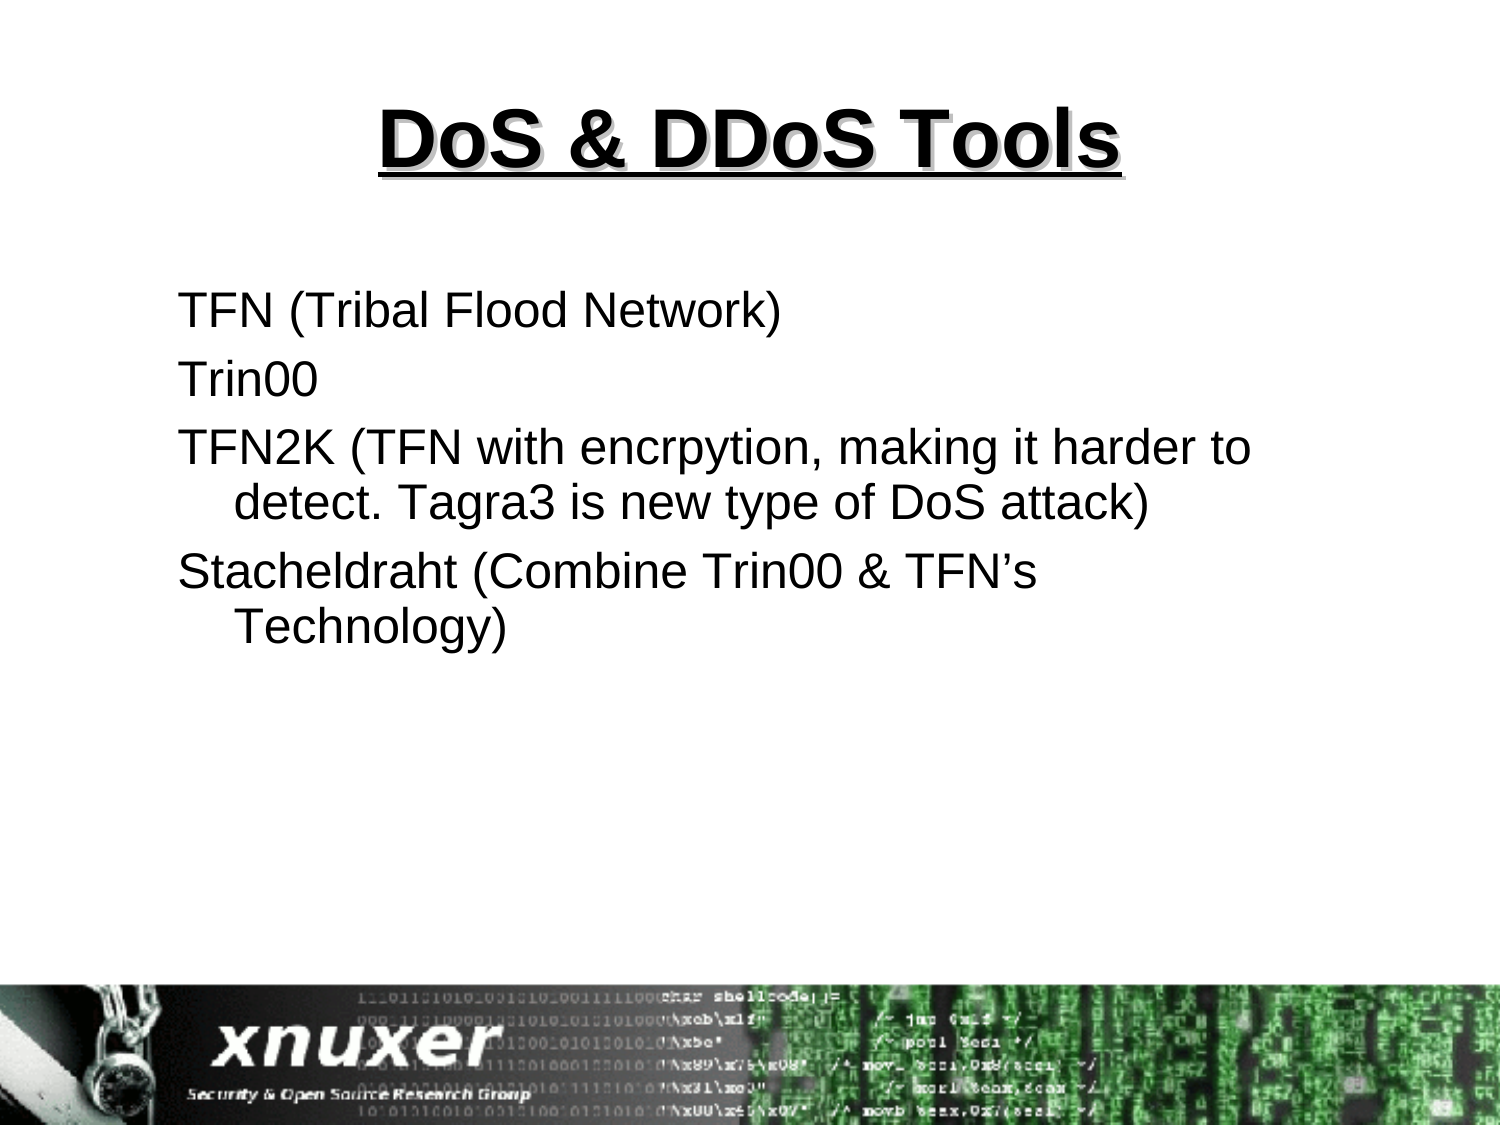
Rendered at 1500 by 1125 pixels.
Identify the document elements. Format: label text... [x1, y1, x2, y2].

title DoS & DDoS Tools [75, 45, 1426, 233]
picture [0, 0, 1500, 1125]
list TFN (Tribal Flood Network) Trin00 TFN2K (TFN with encrpytion, making it harder to detect. Tagra3 is new type of DoS attack) Stacheldraht (Combine Trin00 & TFN’s Technology) [162, 274, 1321, 764]
